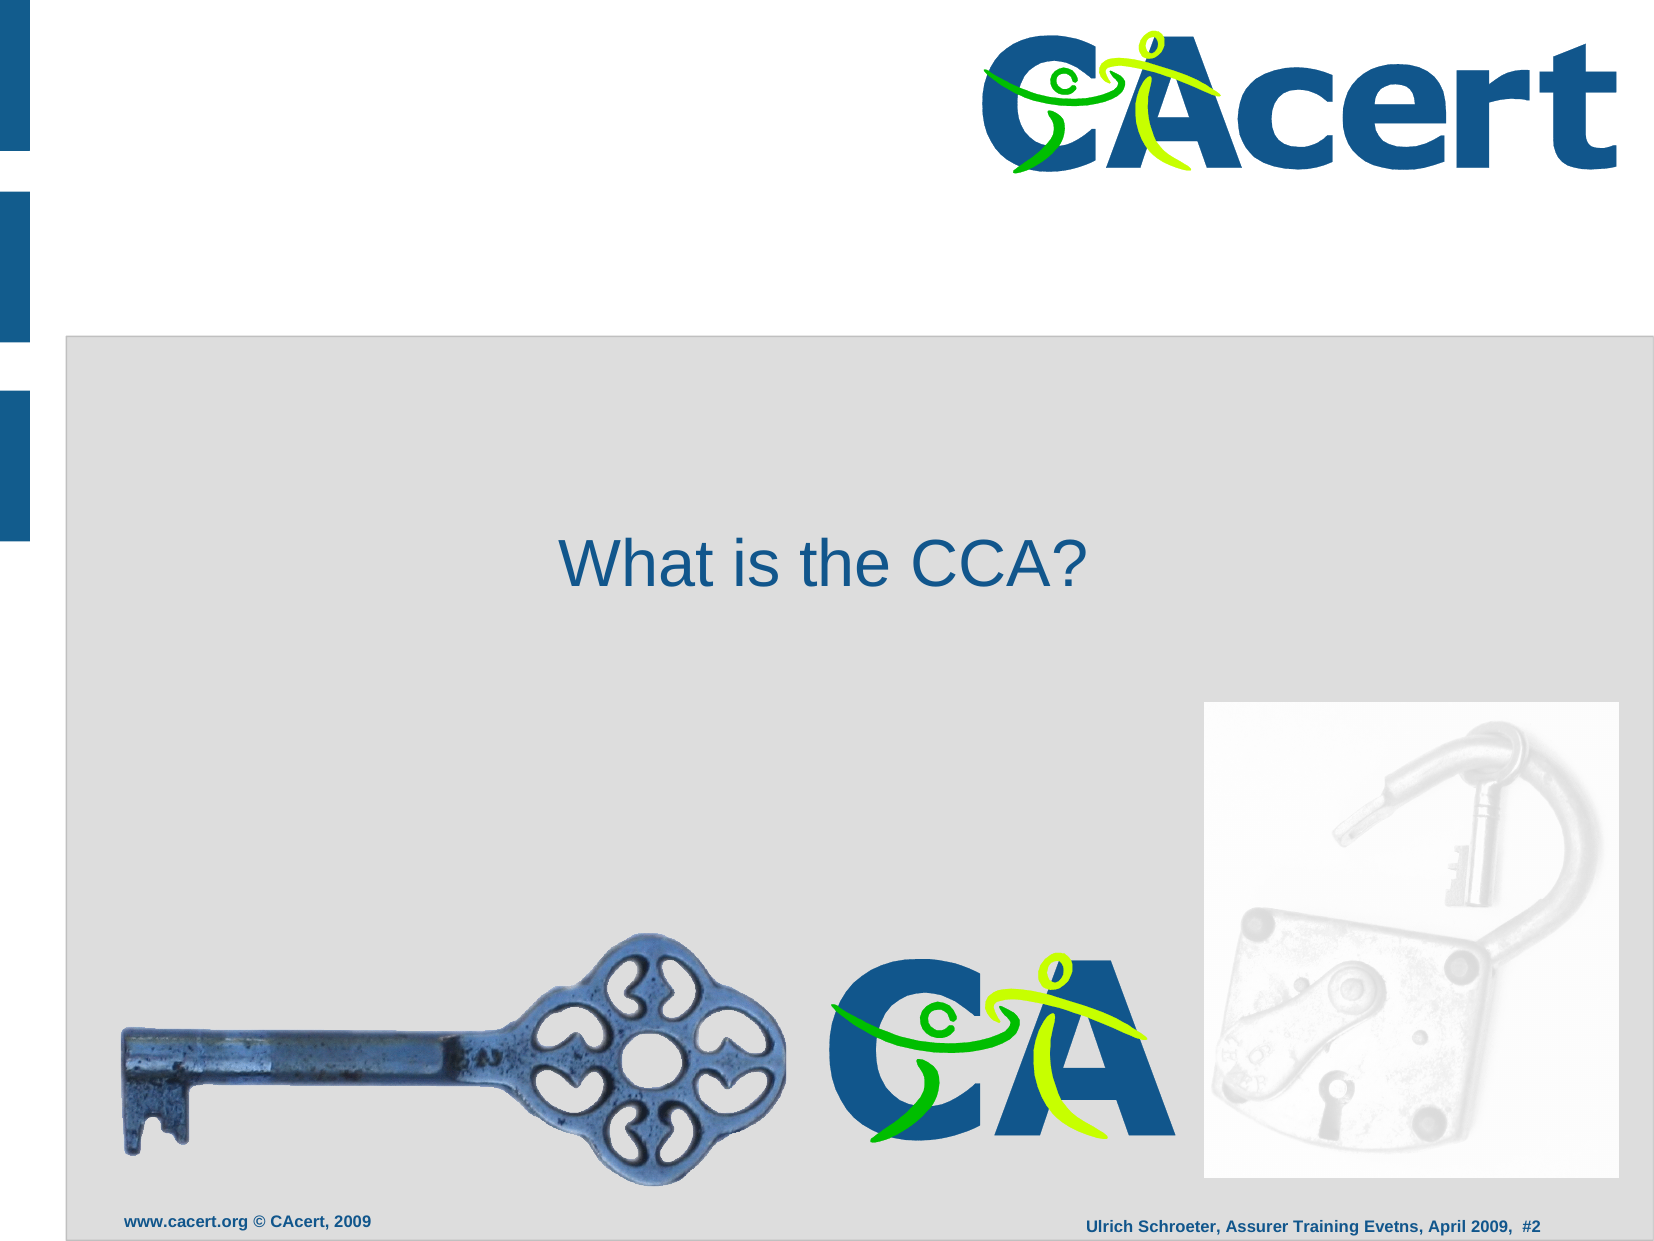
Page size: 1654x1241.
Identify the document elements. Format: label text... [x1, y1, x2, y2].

picture [106, 915, 800, 1203]
title What is the CCA? [118, 442, 1530, 601]
picture [826, 950, 1177, 1145]
picture [1204, 702, 1619, 1178]
